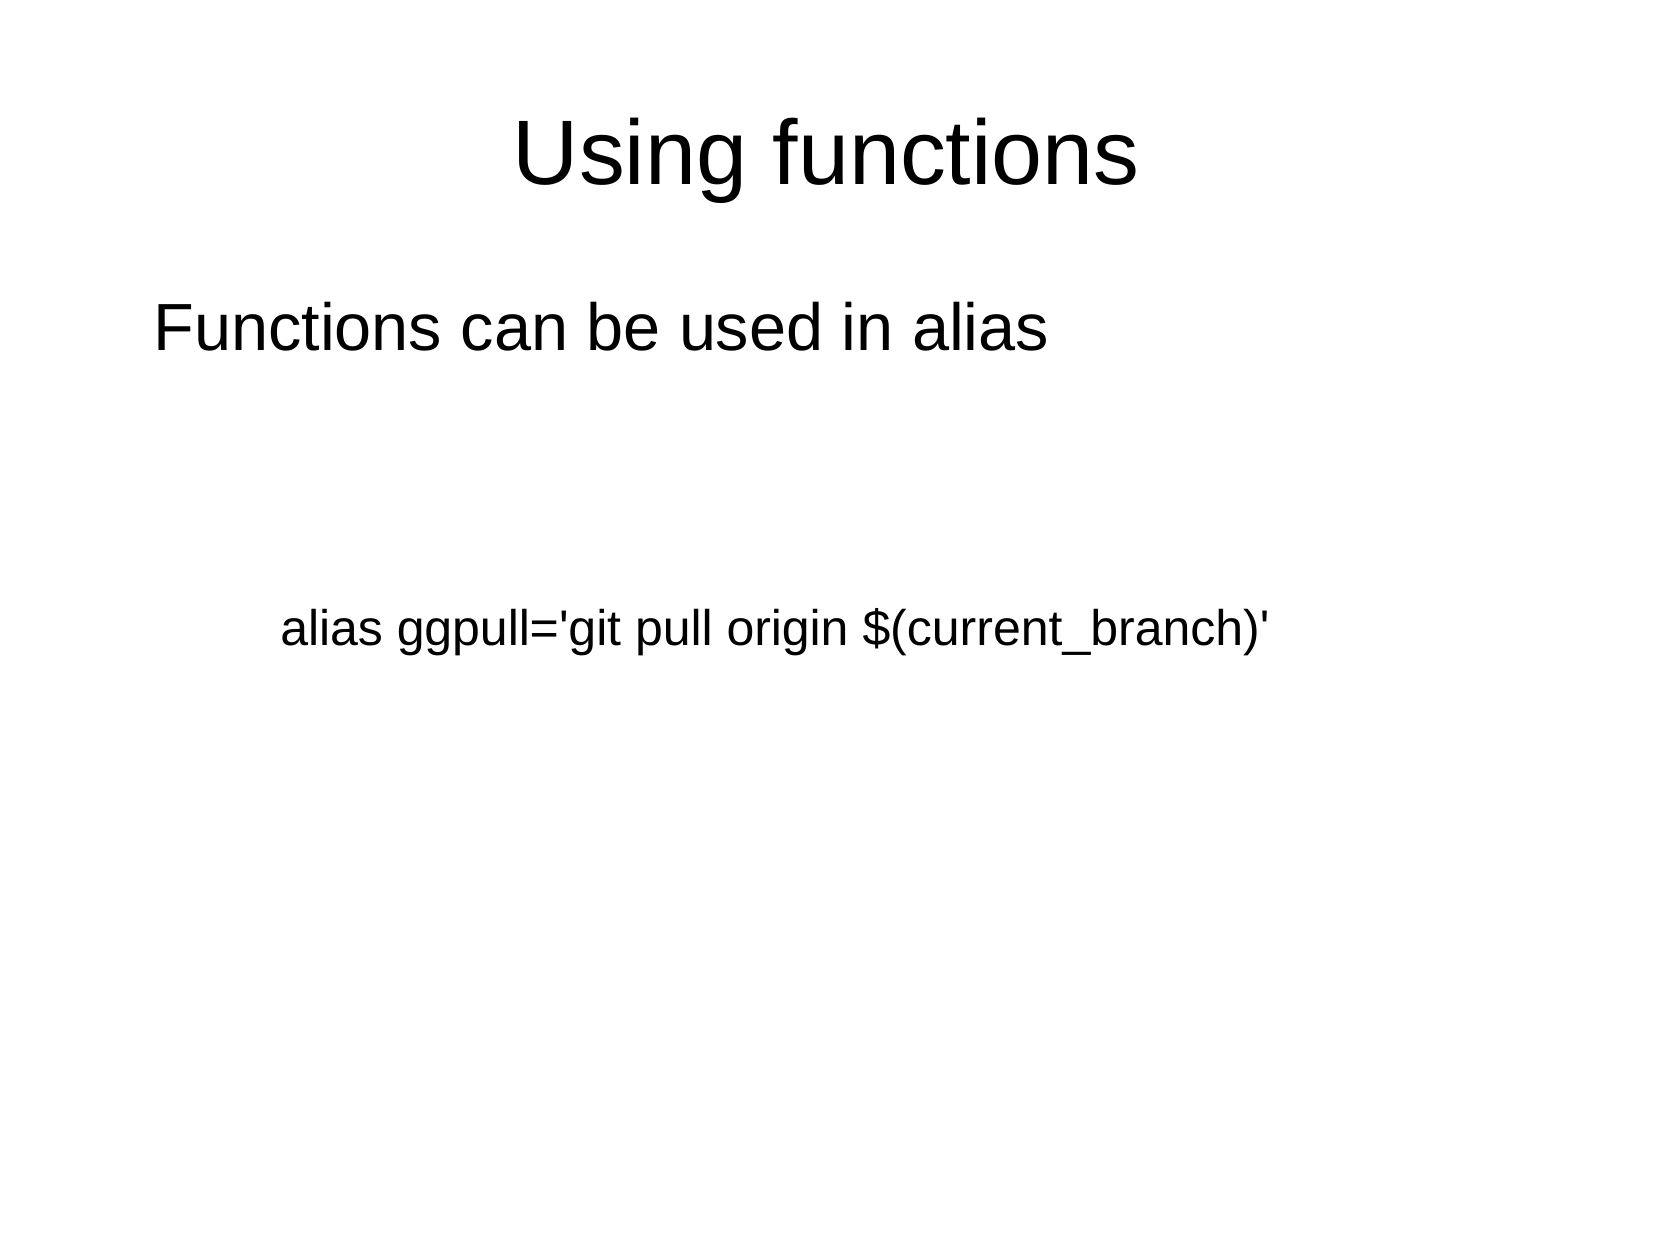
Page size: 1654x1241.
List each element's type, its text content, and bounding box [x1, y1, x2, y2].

text_box alias ggpull='git pull origin $(current_branch)' [265, 592, 1388, 739]
list Functions can be used in alias [82, 290, 1571, 1109]
title Using functions [82, 49, 1571, 257]
